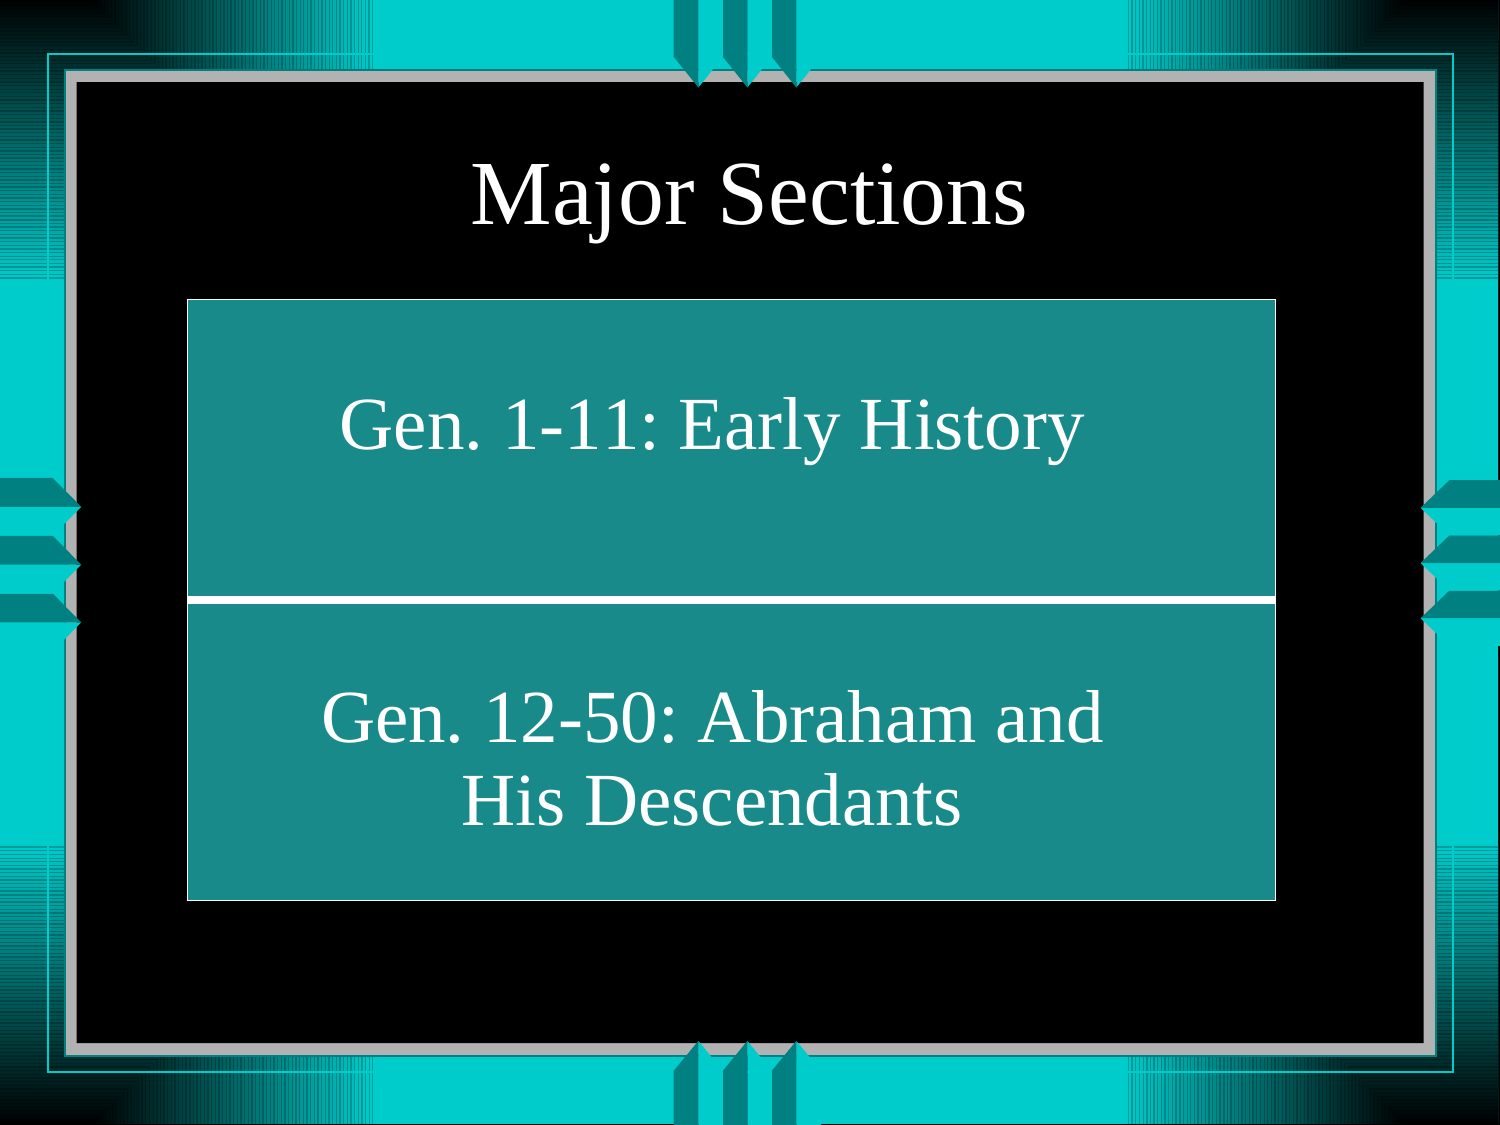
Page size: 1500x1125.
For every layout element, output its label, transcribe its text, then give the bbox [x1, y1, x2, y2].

title Major Sections [112, 99, 1388, 288]
text_box [187, 299, 1276, 901]
text_box Gen. 12-50: Abraham and His Descendants [262, 668, 1163, 849]
text_box Gen. 1-11: Early History [262, 375, 1163, 473]
